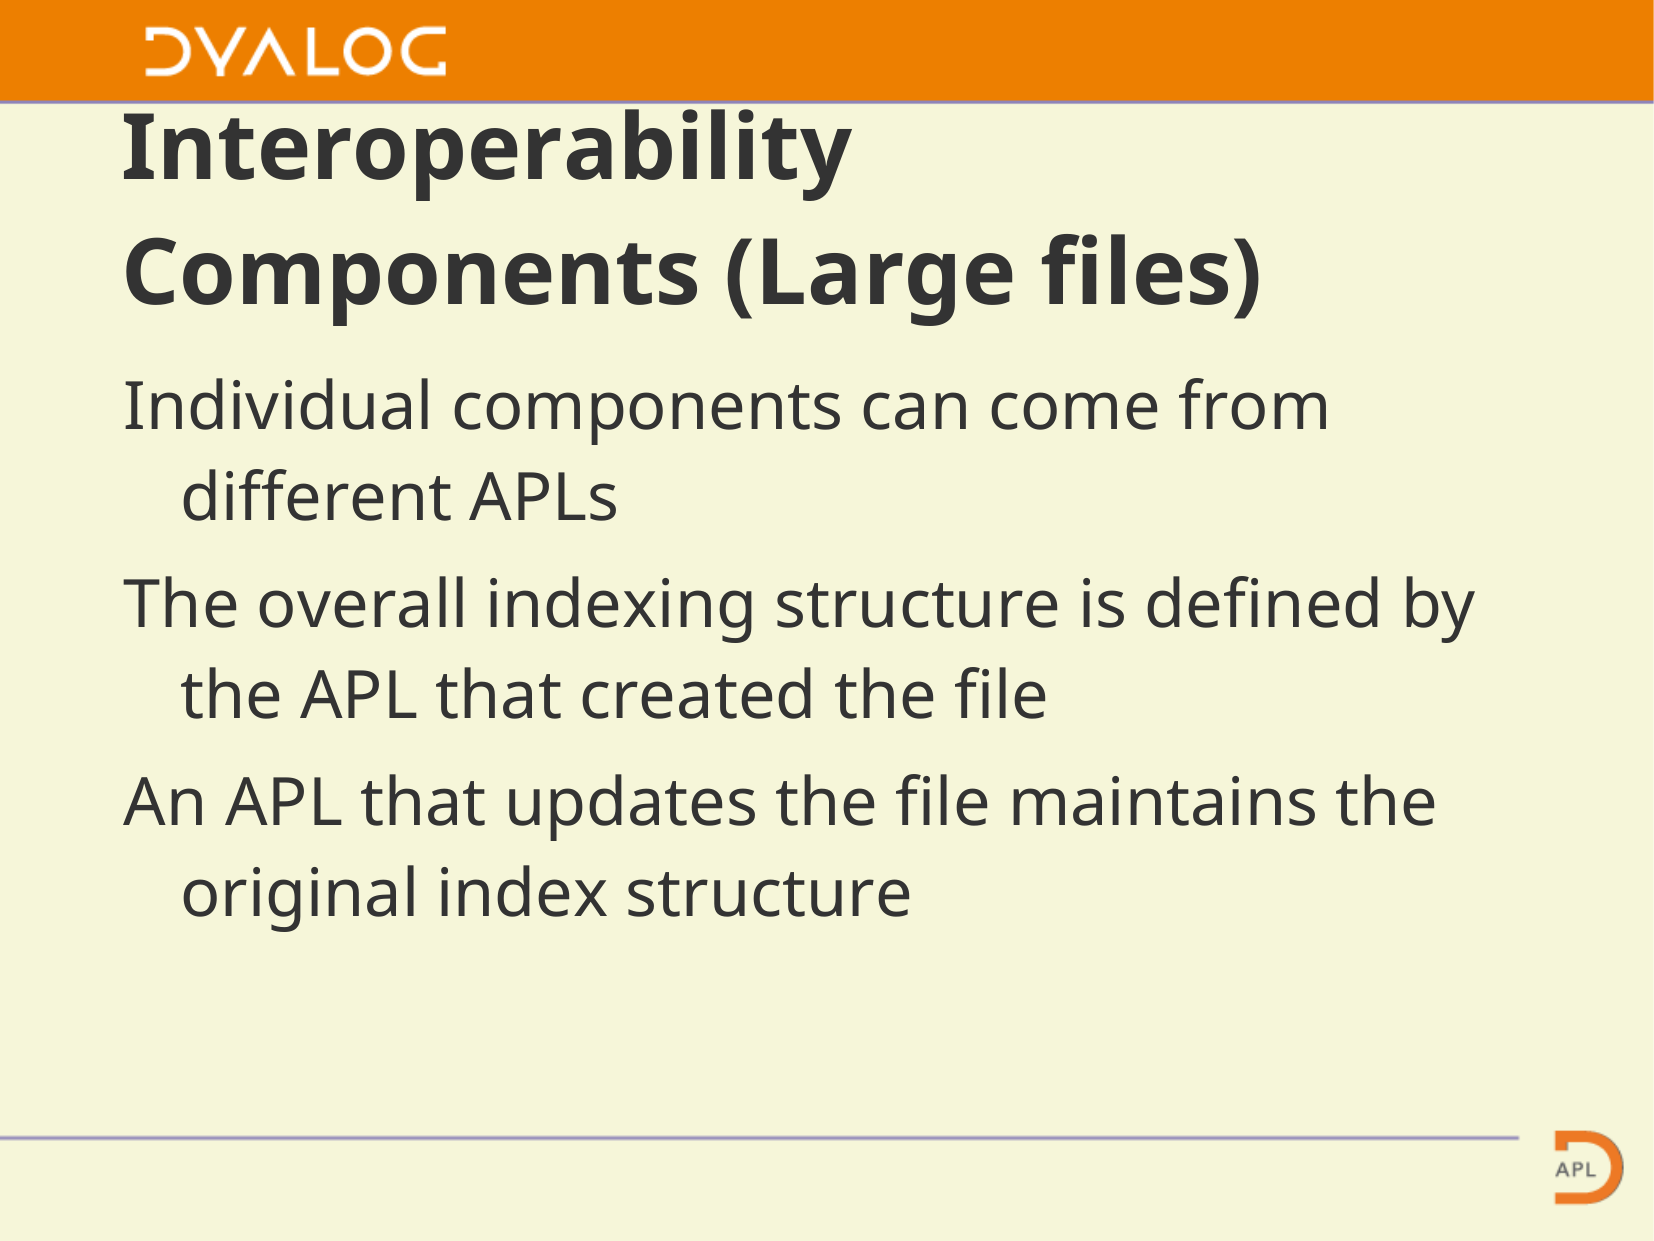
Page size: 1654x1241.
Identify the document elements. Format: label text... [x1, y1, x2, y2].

list Individual components can come from different APLs The overall indexing structure is defined by the APL that created the file An APL that updates the file maintains the original index structure [124, 358, 1530, 1103]
title Interoperability Components (Large files) [121, 95, 1534, 318]
picture [0, 0, 1654, 1241]
